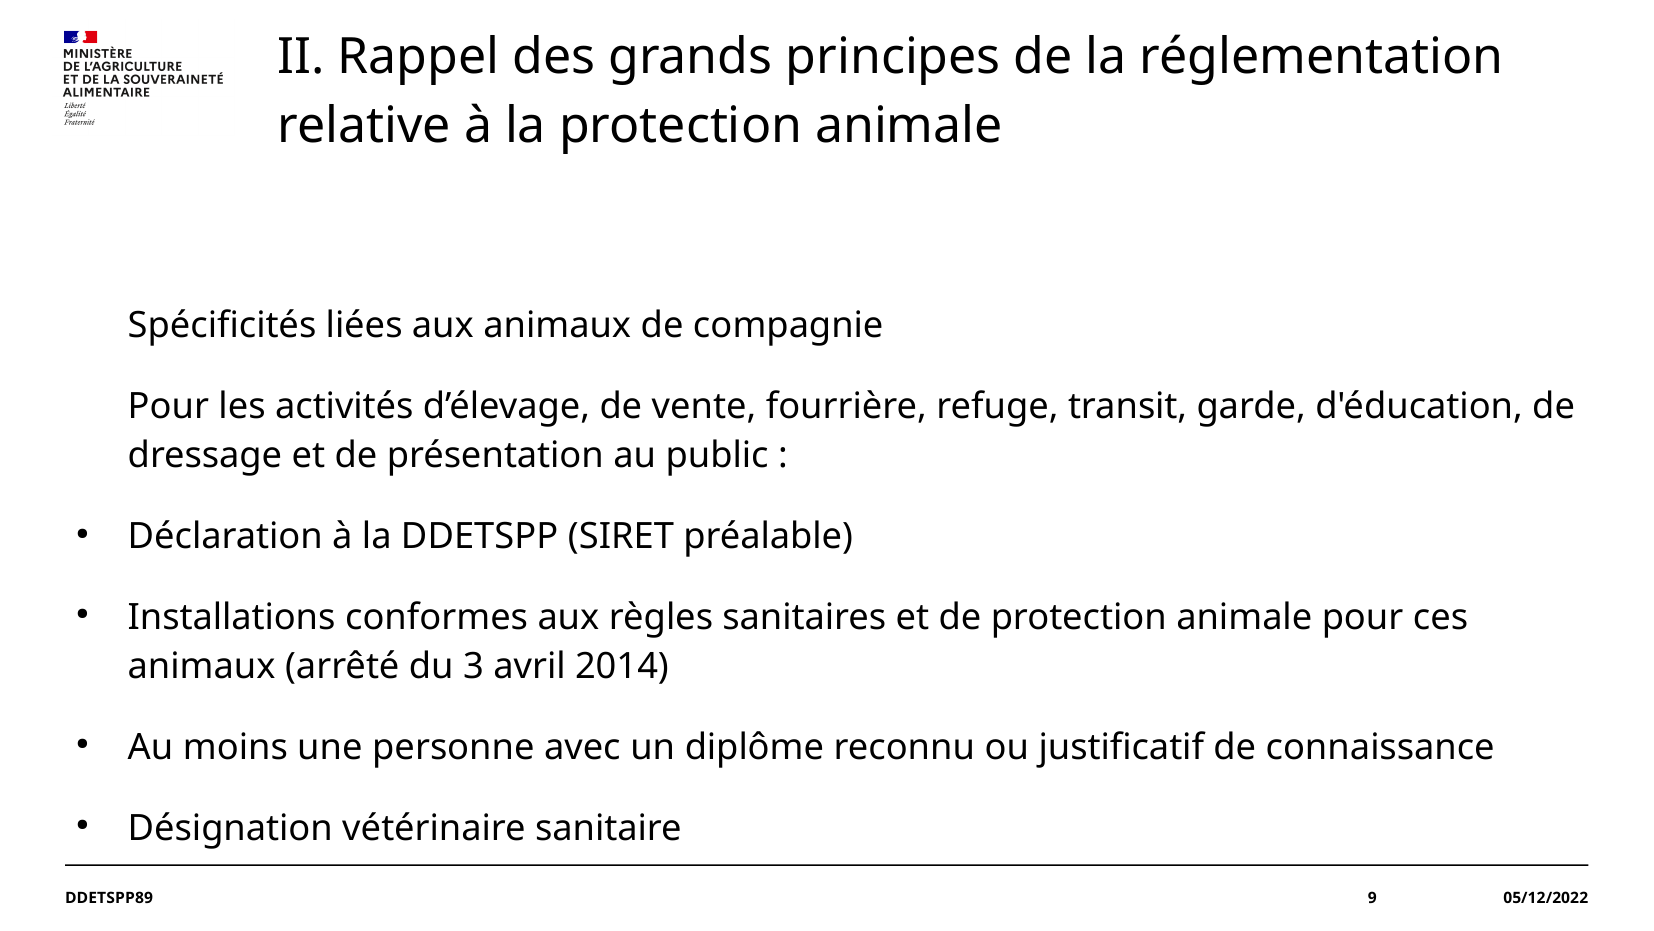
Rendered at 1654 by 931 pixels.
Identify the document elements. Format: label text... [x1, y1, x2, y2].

slide_number 9 [1132, 864, 1377, 931]
list Spécificités liées aux animaux de compagnie Pour les activités d’élevage, de vente, fourrière, refuge, transit, garde, d'éducation, de dressage et de présentation au public : Déclaration à la DDETSPP (SIRET préalable) Installations conformes aux règles sanitaires et de protection animale pour ces animaux (arrêté du 3 avril 2014) Au moins une personne avec un diplôme reconnu ou justificatif de connaissance Désignation vétérinaire sanitaire [59, 218, 1595, 857]
slide_number 05/12/2022 [1377, 864, 1589, 931]
picture [52, 19, 206, 136]
title II. Rappel des grands principes de la réglementation relative à la protection animale [206, 0, 1654, 178]
footer DDETSPP89 [65, 864, 1132, 931]
